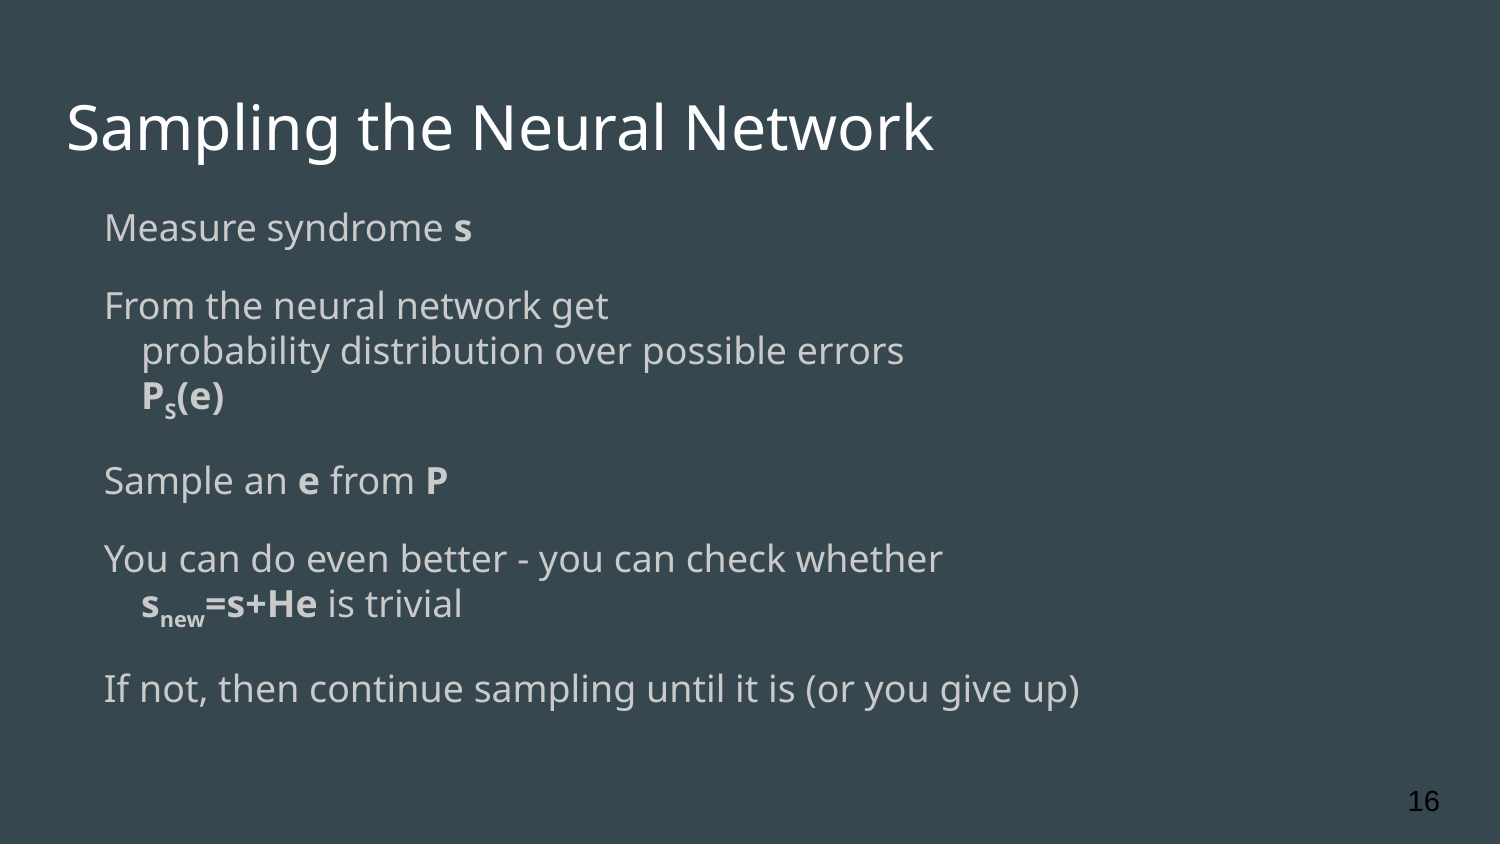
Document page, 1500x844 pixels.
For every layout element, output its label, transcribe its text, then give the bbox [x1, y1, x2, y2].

title Sampling the Neural Network [51, 72, 1449, 167]
list Measure syndrome s From the neural network get probability distribution over possible errors PS(e) Sample an e from P You can do even better - you can check whether snew=s+He is trivial If not, then continue sampling until it is (or you give up) [51, 189, 1449, 750]
slide_number <number> [1392, 767, 1483, 833]
